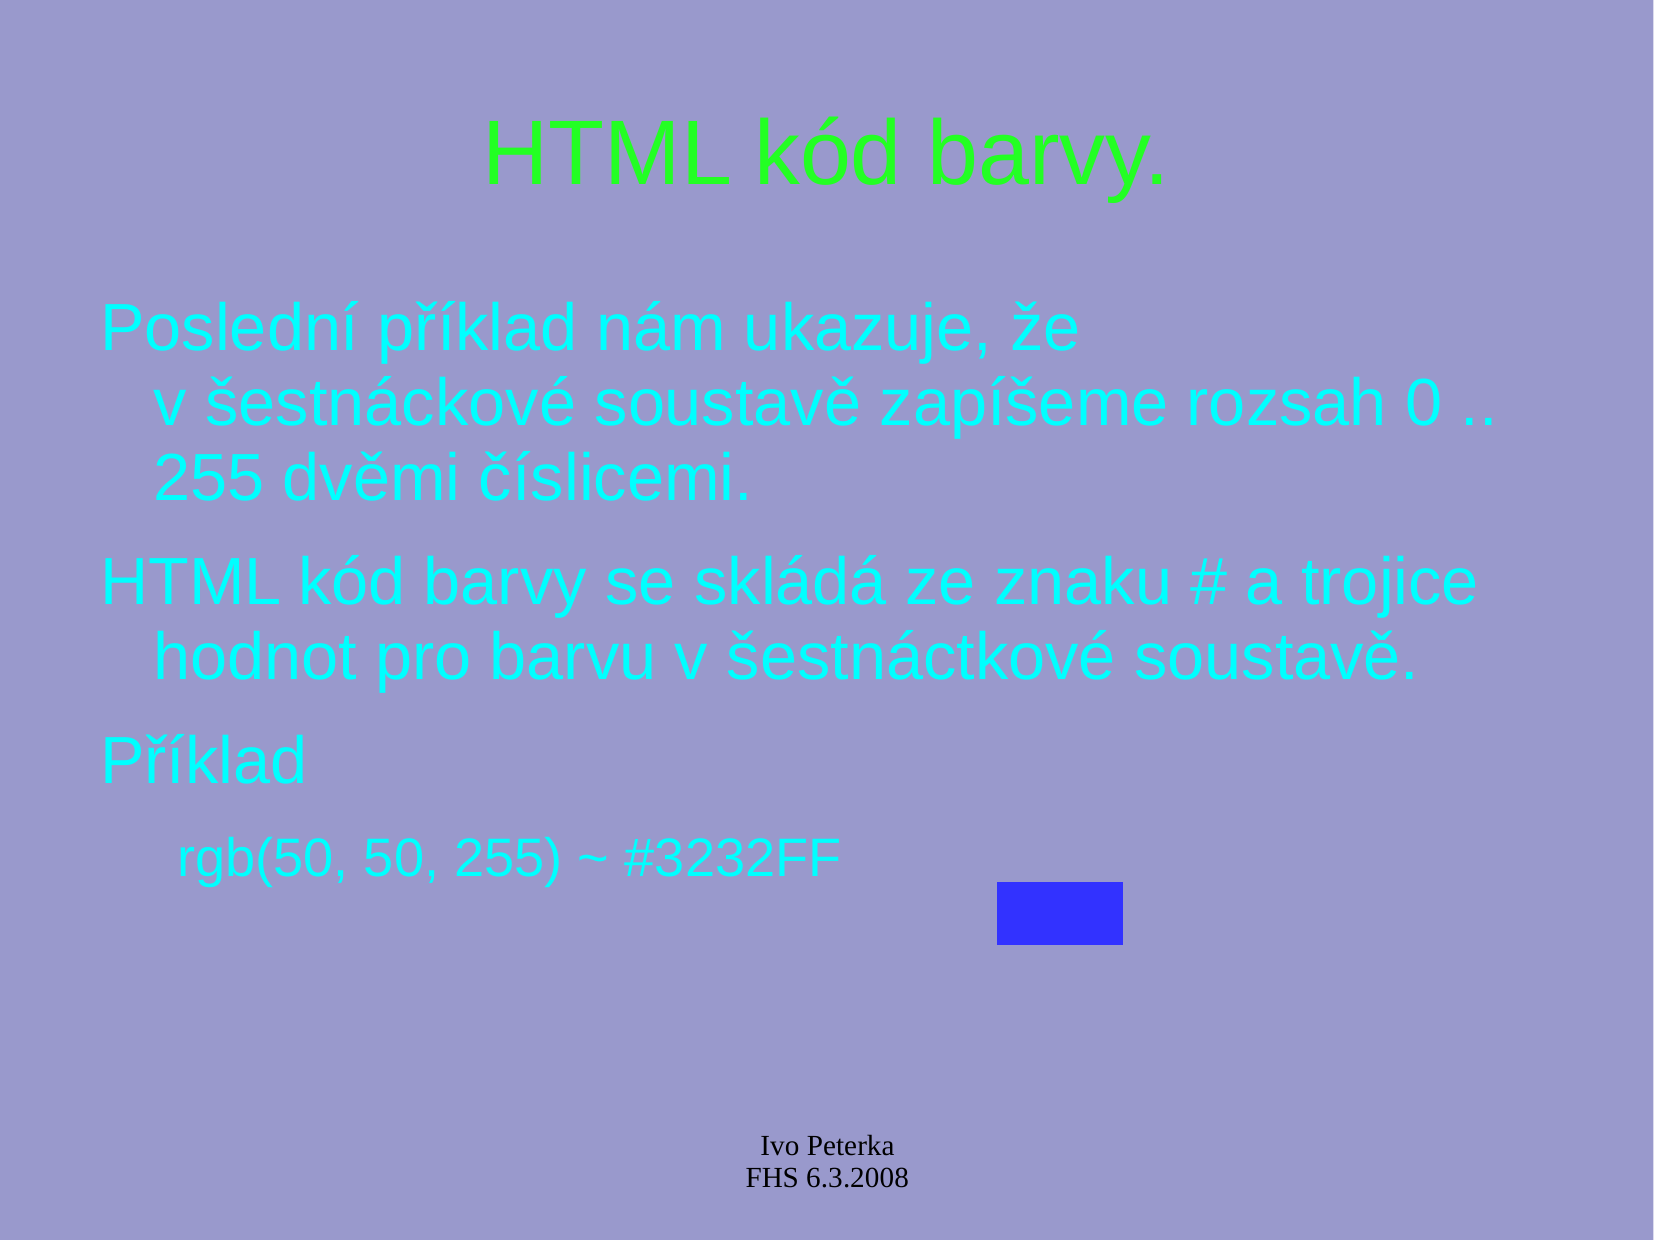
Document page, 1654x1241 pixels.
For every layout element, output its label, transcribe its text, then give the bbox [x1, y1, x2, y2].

title HTML kód barvy. [82, 56, 1571, 250]
list Poslední příklad nám ukazuje, že v šestnáckové soustavě zapíšeme rozsah 0 .. 255 dvěmi číslicemi. HTML kód barvy se skládá ze znaku # a trojice hodnot pro barvu v šestnáctkové soustavě. Příklad rgb(50, 50, 255) ~ #3232FF [82, 290, 1571, 1094]
picture [997, 882, 1123, 945]
